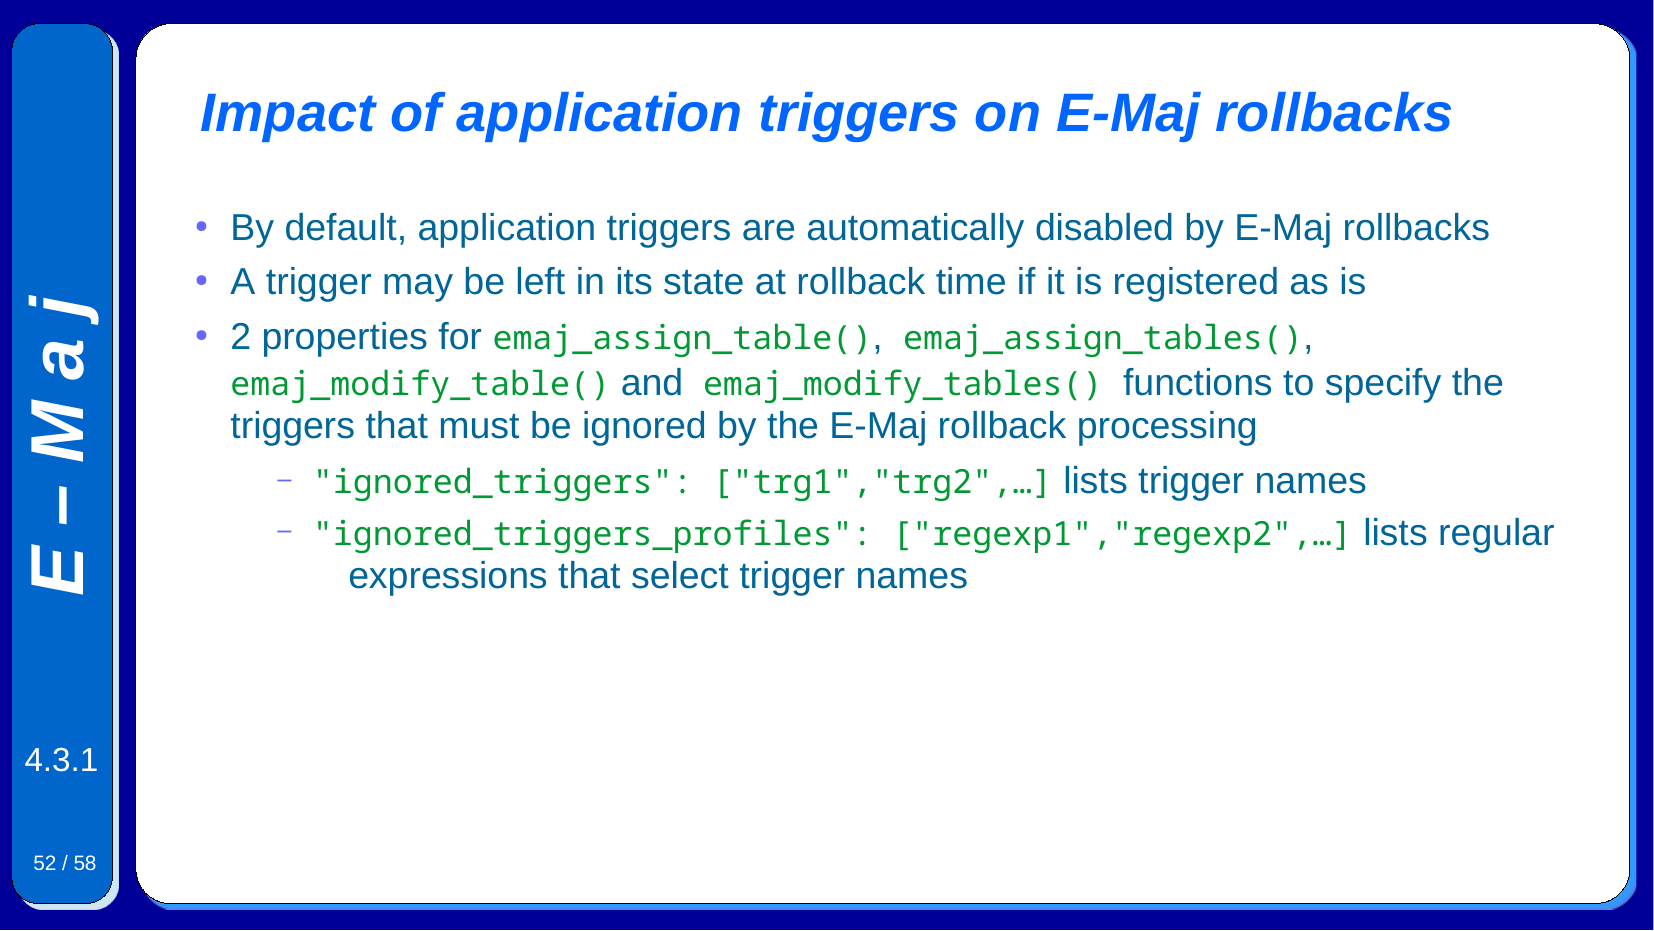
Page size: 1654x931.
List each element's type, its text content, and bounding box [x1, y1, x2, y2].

list By default, application triggers are automatically disabled by E-Maj rollbacks A trigger may be left in its state at rollback time if it is registered as is 2 properties for emaj_assign_table(), emaj_assign_tables(), emaj_modify_table() and emaj_modify_tables() functions to specify the triggers that must be ignored by the E-Maj rollback processing "ignored_triggers": ["trg1","trg2",…] lists trigger names "ignored_triggers_profiles": ["regexp1","regexp2",…] lists regular expressions that select trigger names [177, 206, 1587, 827]
title Impact of application triggers on E-Maj rollbacks [200, 34, 1575, 191]
